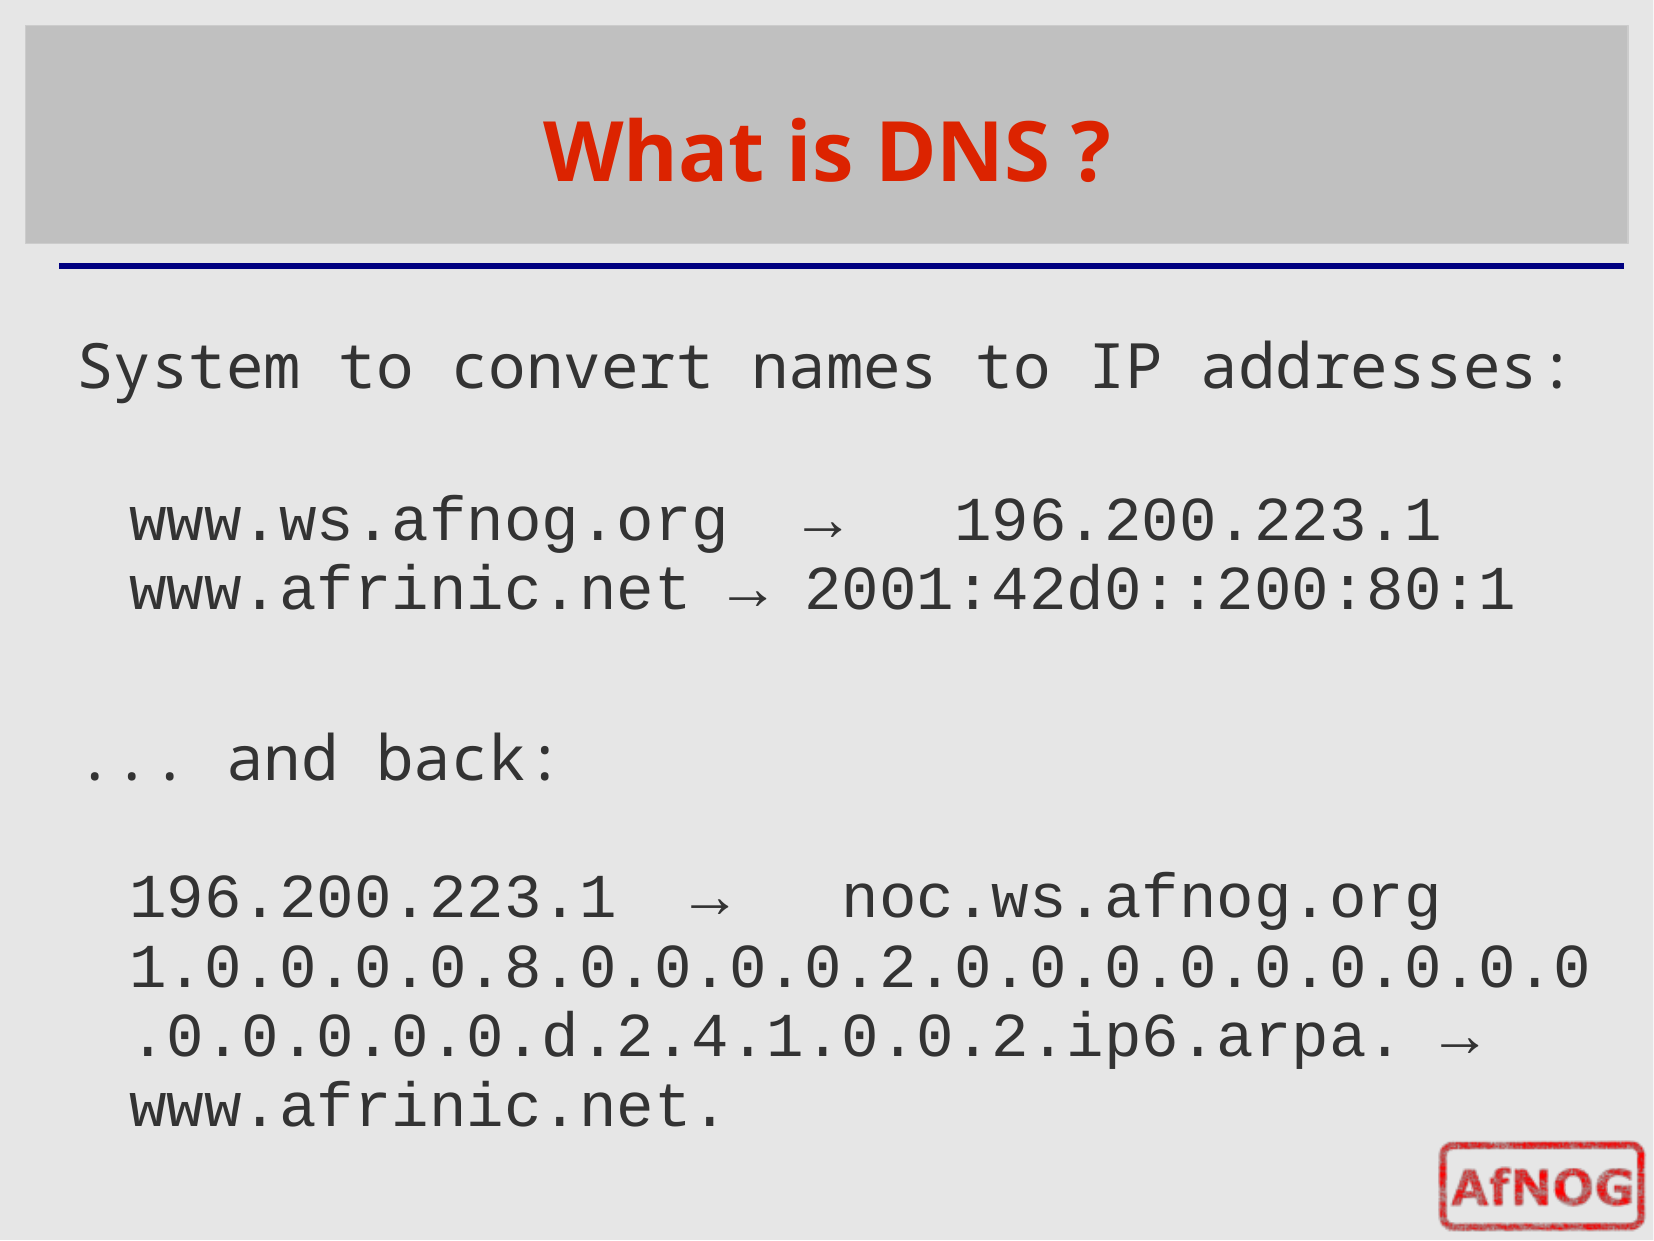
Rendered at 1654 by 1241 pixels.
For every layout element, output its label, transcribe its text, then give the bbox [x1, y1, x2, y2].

title What is DNS ? [121, 46, 1534, 254]
picture [1595, 1139, 1648, 1235]
list System to convert names to IP addresses: www.ws.afnog.org → 196.200.223.1 www.afrinic.net → 2001:42d0::200:80:1 ... and back: 196.200.223.1 → noc.ws.afnog.org 1.0.0.0.0.8.0.0.0.0.2.0.0.0.0.0.0.0.0.0.0.0.0.0.0.d.2.4.1.0.0.2.ip6.arpa. → www.afrinic.net. [59, 322, 1595, 1241]
